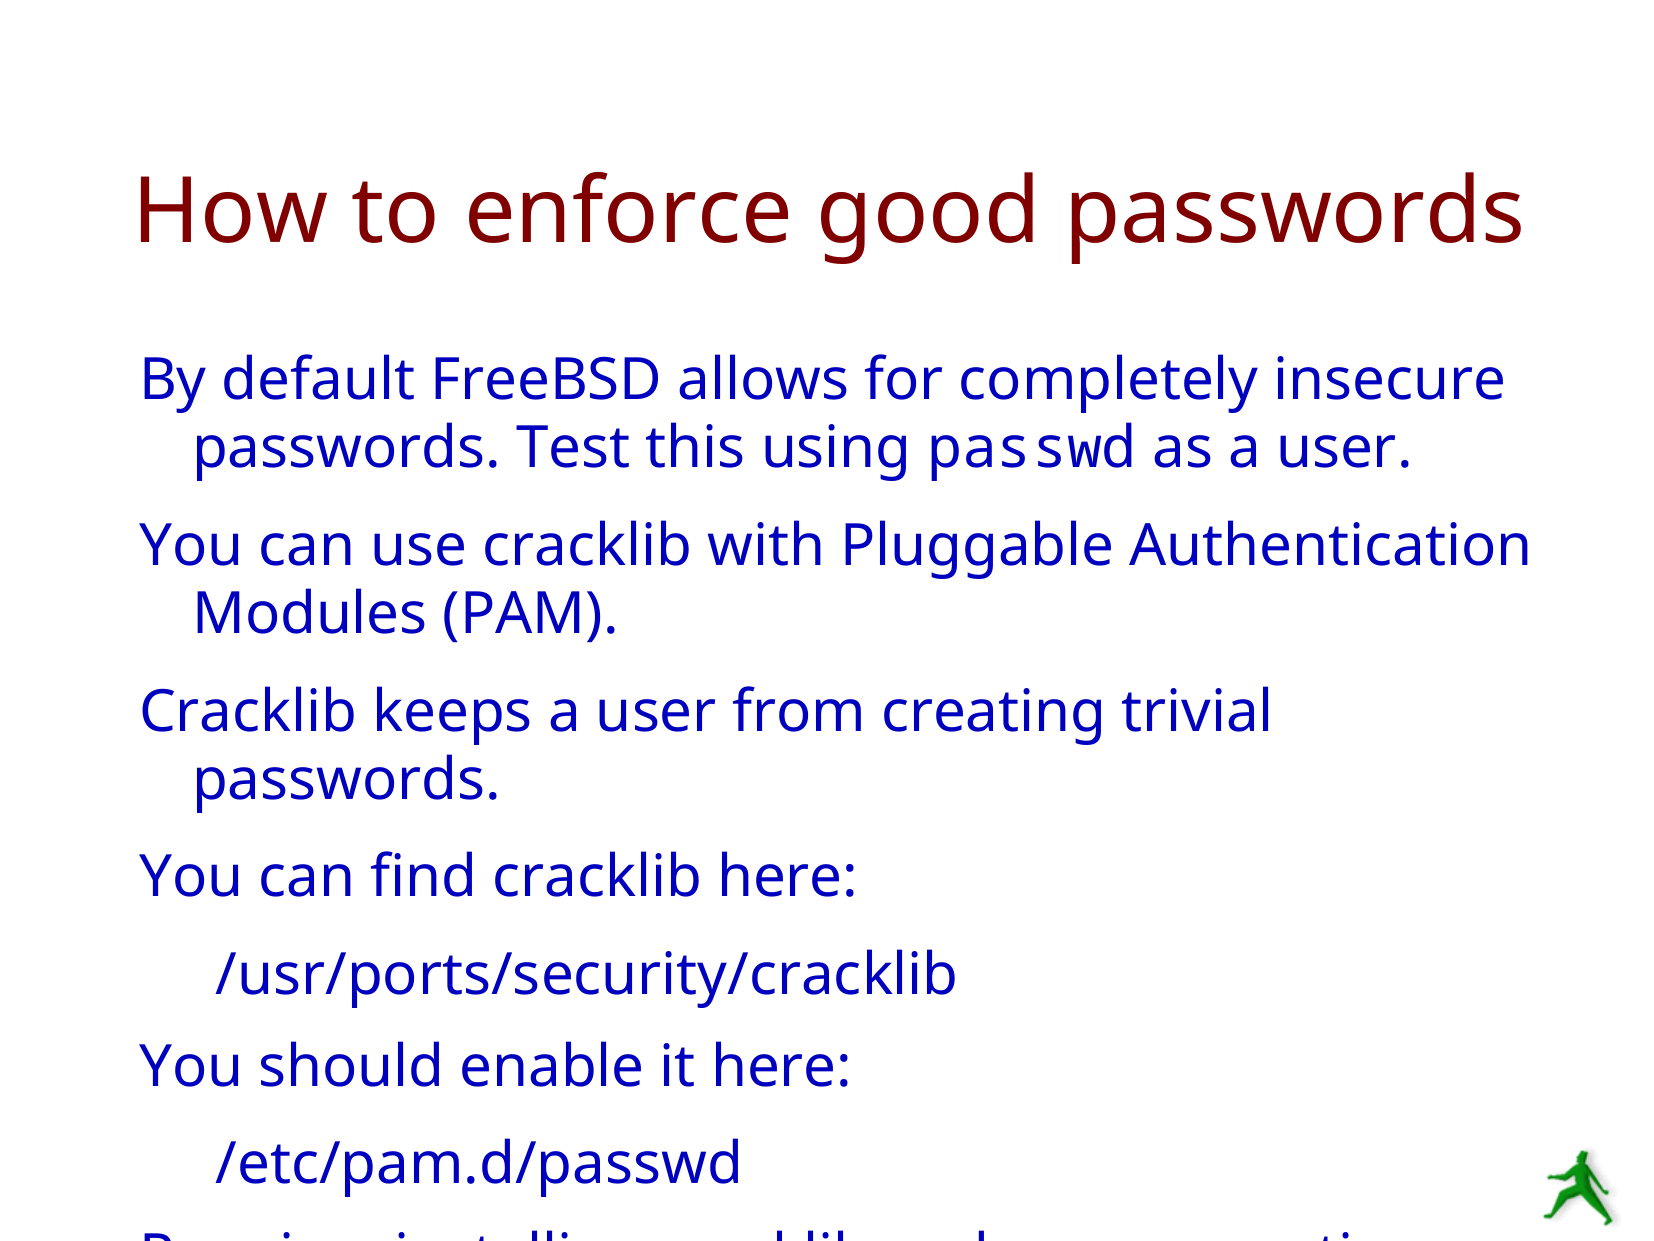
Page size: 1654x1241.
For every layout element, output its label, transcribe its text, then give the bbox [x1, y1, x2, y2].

title How to enforce good passwords [87, 97, 1572, 316]
list By default FreeBSD allows for completely insecure passwords. Test this using passwd as a user. You can use cracklib with Pluggable Authentication Modules (PAM). Cracklib keeps a user from creating trivial passwords. You can find cracklib here: /usr/ports/security/cracklib You should enable it here: /etc/pam.d/passwd Requires installing cracklib and uncommenting one line in /etc/pam.d/passwd. [121, 344, 1560, 1207]
picture [1541, 1135, 1633, 1228]
